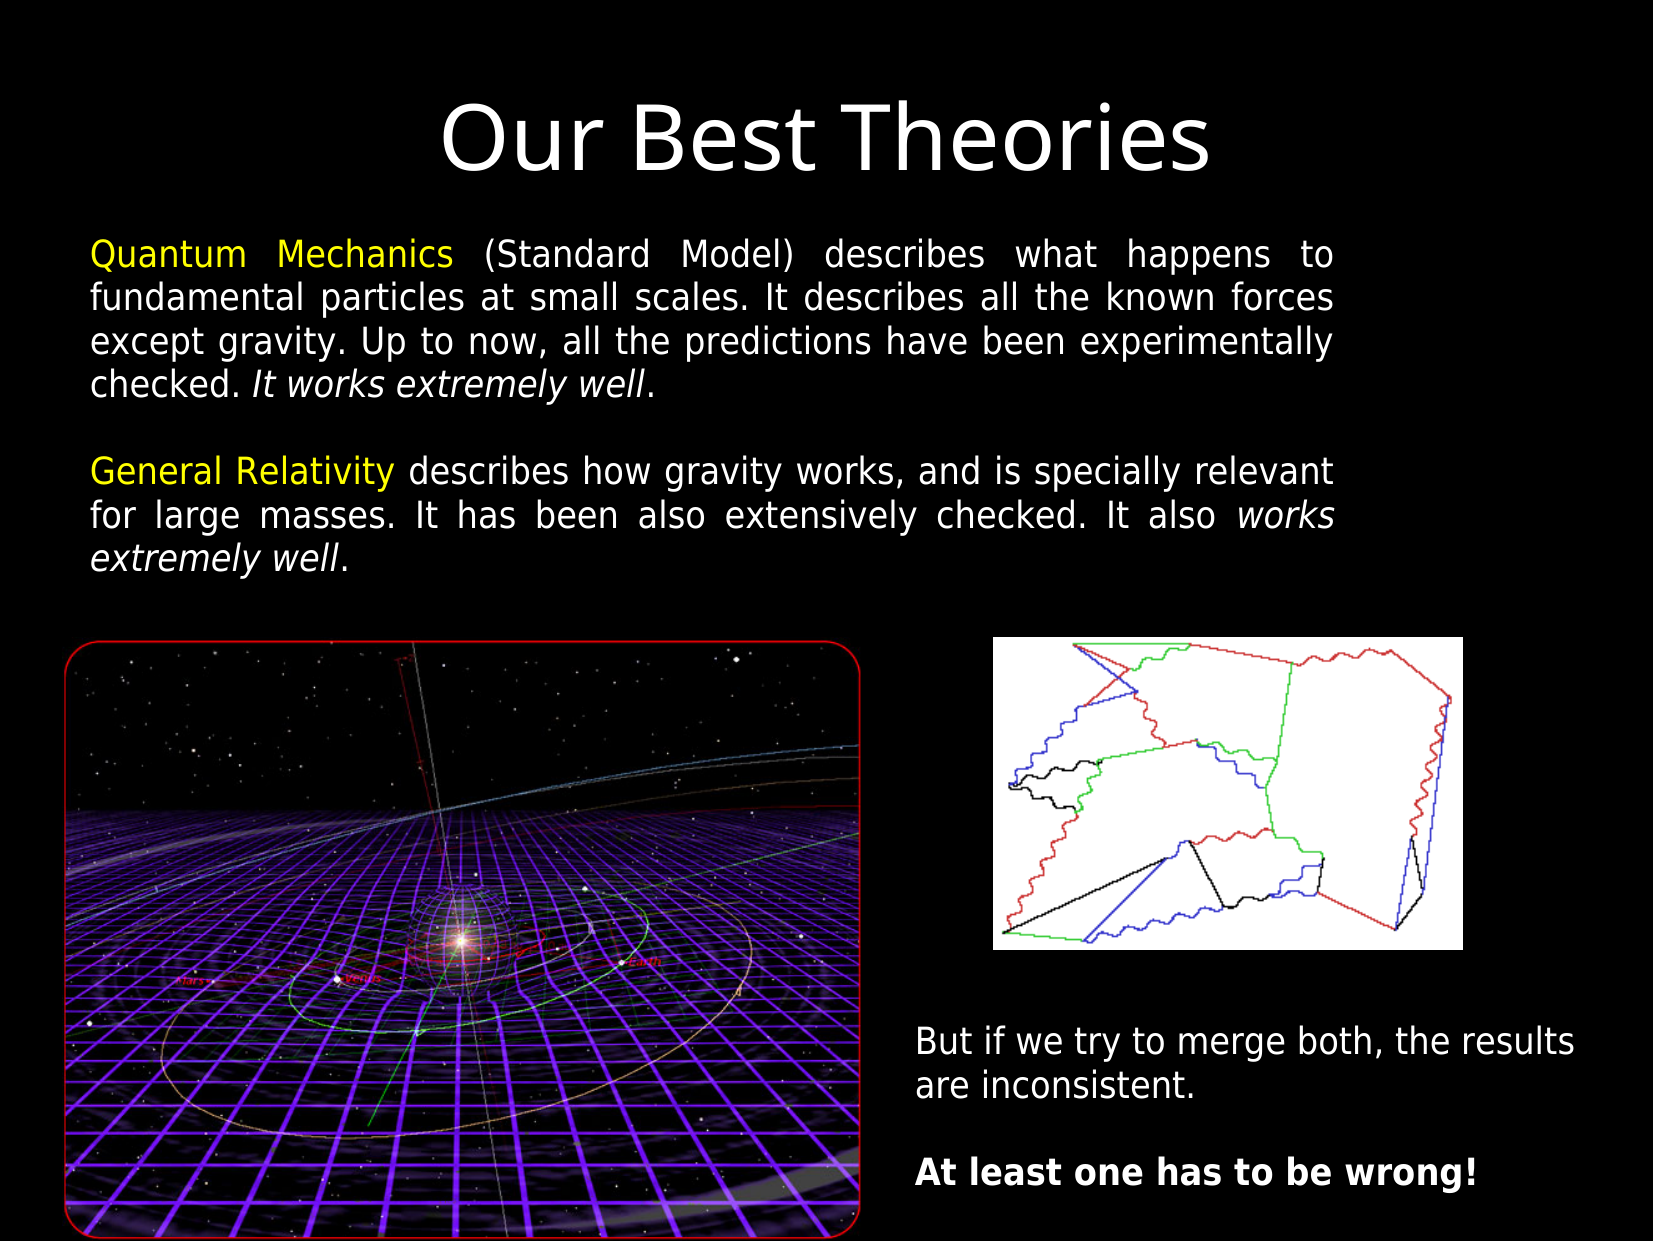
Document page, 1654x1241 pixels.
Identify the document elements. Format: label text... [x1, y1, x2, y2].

picture [62, 637, 863, 1241]
title Our Best Theories [82, 39, 1571, 232]
text_box But if we try to merge both, the results are inconsistent. At least one has to be wrong! [900, 1012, 1613, 1202]
text_box Quantum Mechanics (Standard Model) describes what happens to fundamental particles at small scales. It describes all the known forces except gravity. Up to now, all the predictions have been experimentally checked. It works extremely well. General Relativity describes how gravity works, and is specially relevant for large masses. It has been also extensively checked. It also works extremely well. [75, 225, 1351, 589]
picture [993, 637, 1463, 950]
